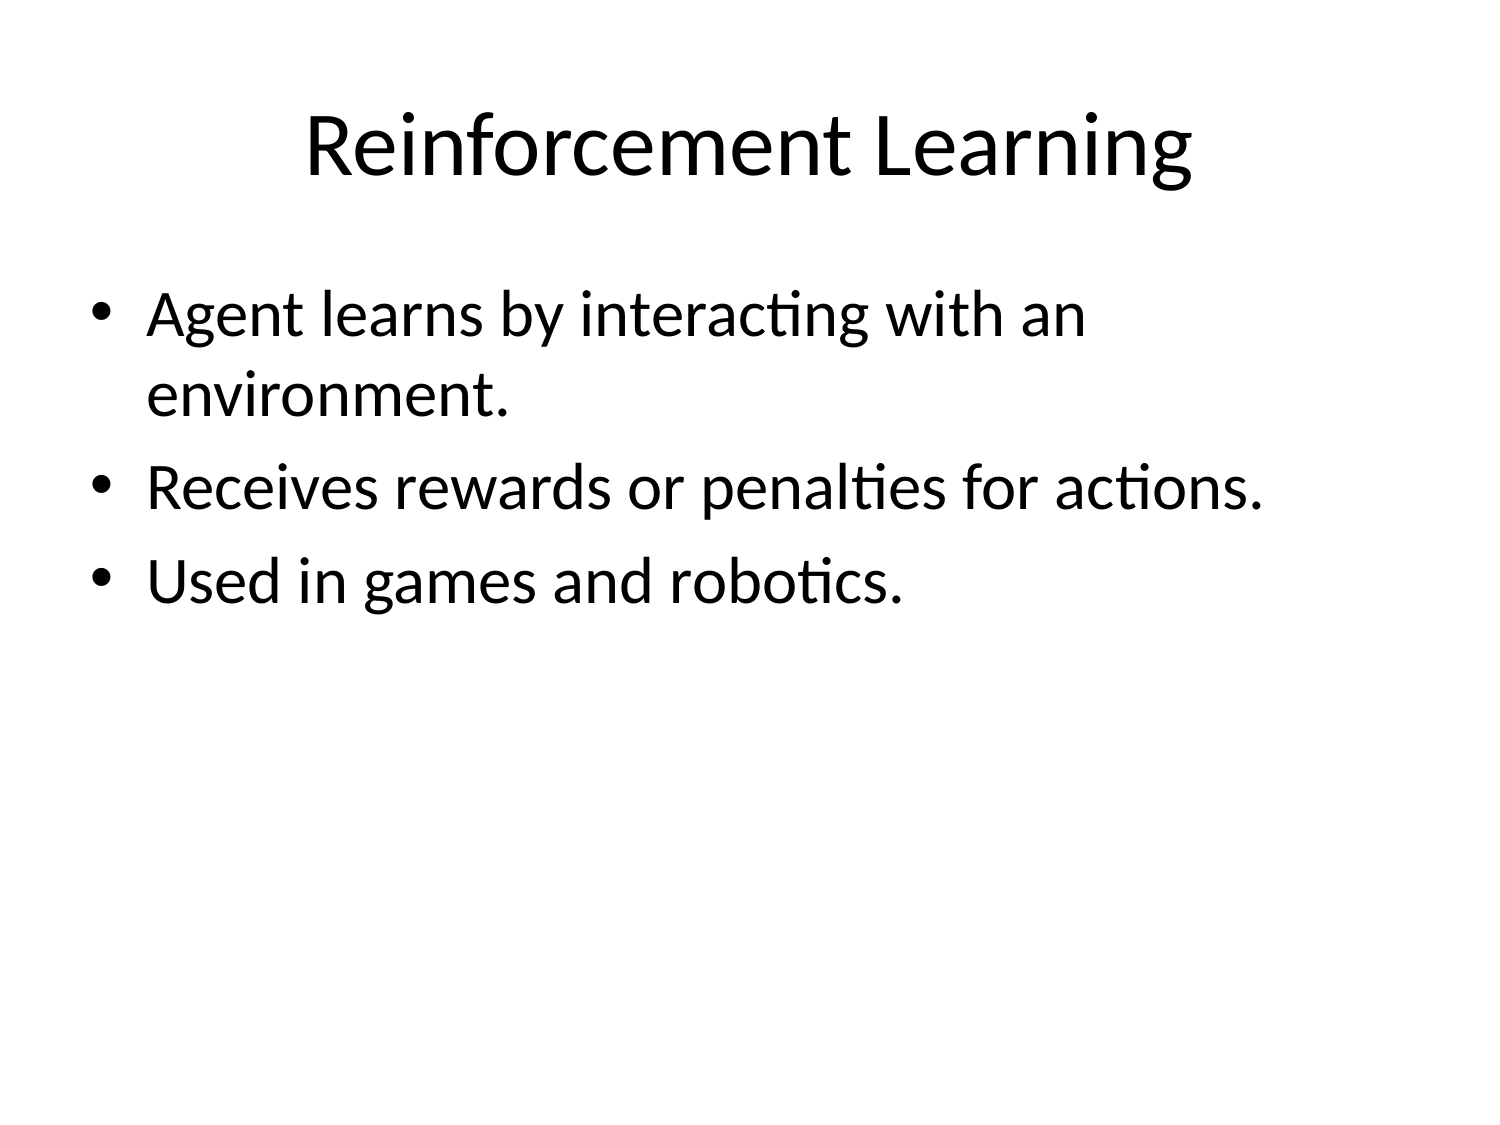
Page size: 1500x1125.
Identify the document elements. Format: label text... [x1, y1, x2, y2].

list Agent learns by interacting with an environment. Receives rewards or penalties for actions. Used in games and robotics. [75, 262, 1425, 1005]
title Reinforcement Learning [75, 45, 1425, 233]
